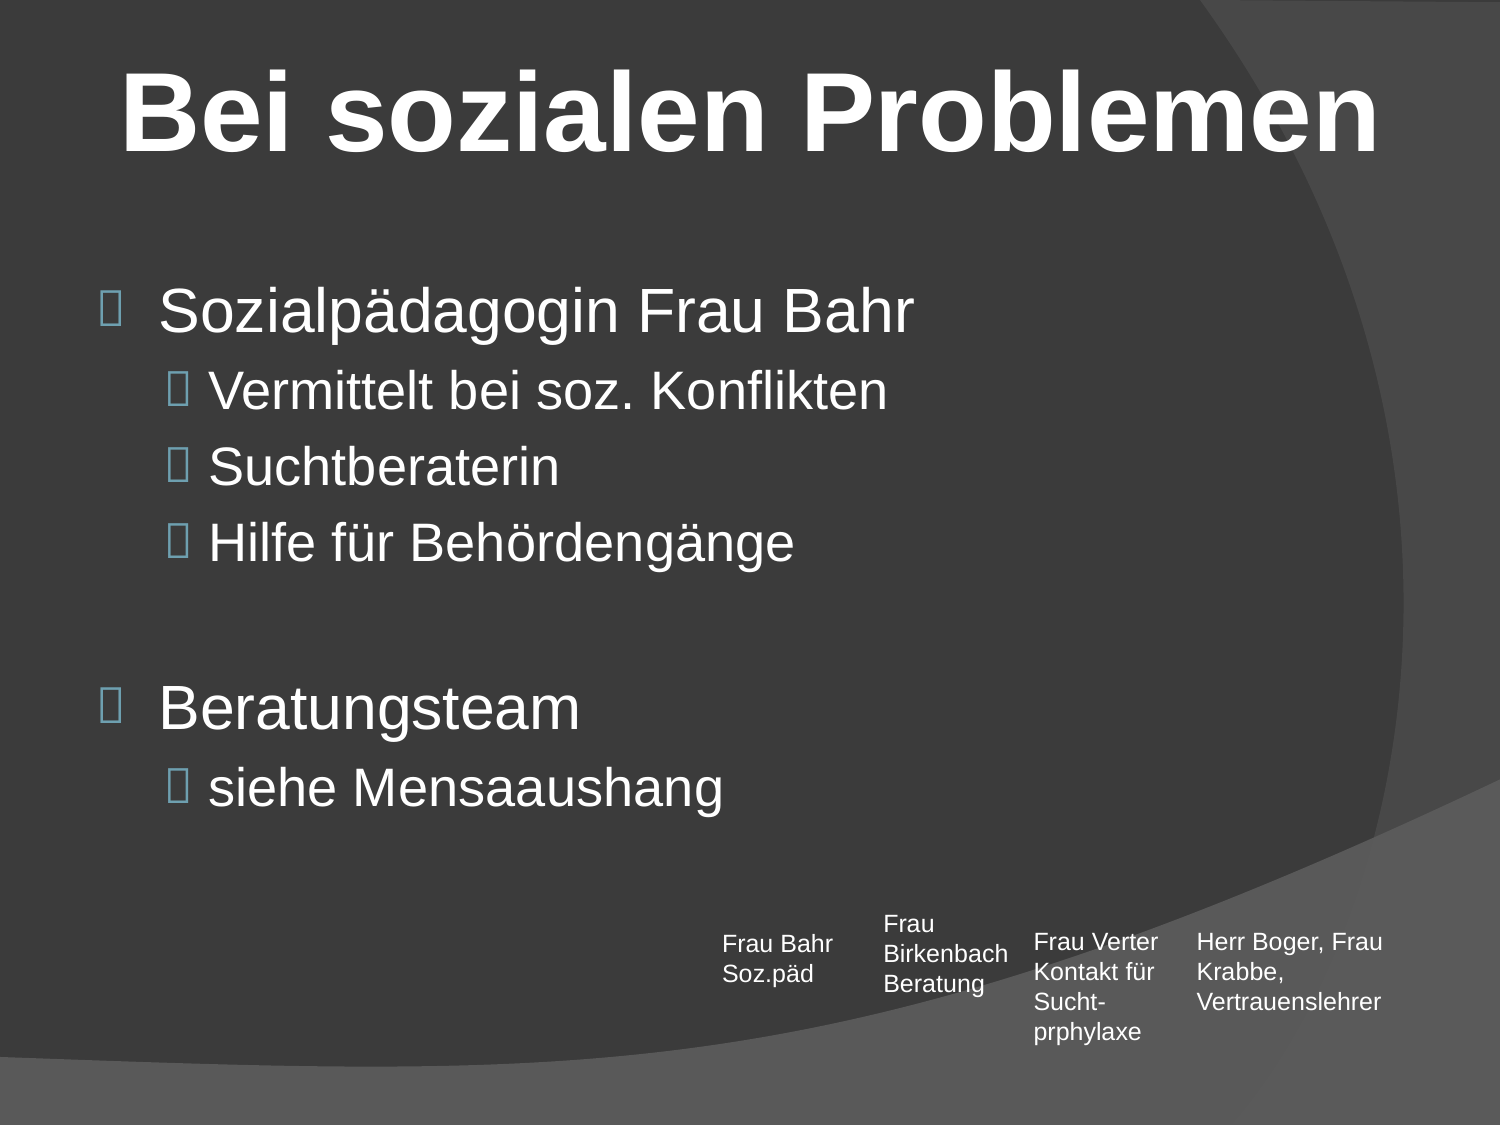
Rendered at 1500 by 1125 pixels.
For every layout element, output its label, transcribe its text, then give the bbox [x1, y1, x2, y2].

text_box Herr Boger, Frau Krabbe, Vertrauenslehrer [1181, 918, 1491, 1023]
text_box Frau Bahr Soz.päd [707, 920, 859, 996]
text_box Frau Verter Kontakt für Sucht-prphylaxe [1018, 918, 1182, 1053]
list Sozialpädagogin Frau Bahr Vermittelt bei soz. Konflikten Suchtberaterin Hilfe für Behördengänge Beratungsteam siehe Mensaaushang [75, 262, 1300, 1005]
text_box Frau Birkenbach Beratung [868, 900, 1026, 1005]
text_box Bei sozialen Problemen [104, 32, 1397, 182]
